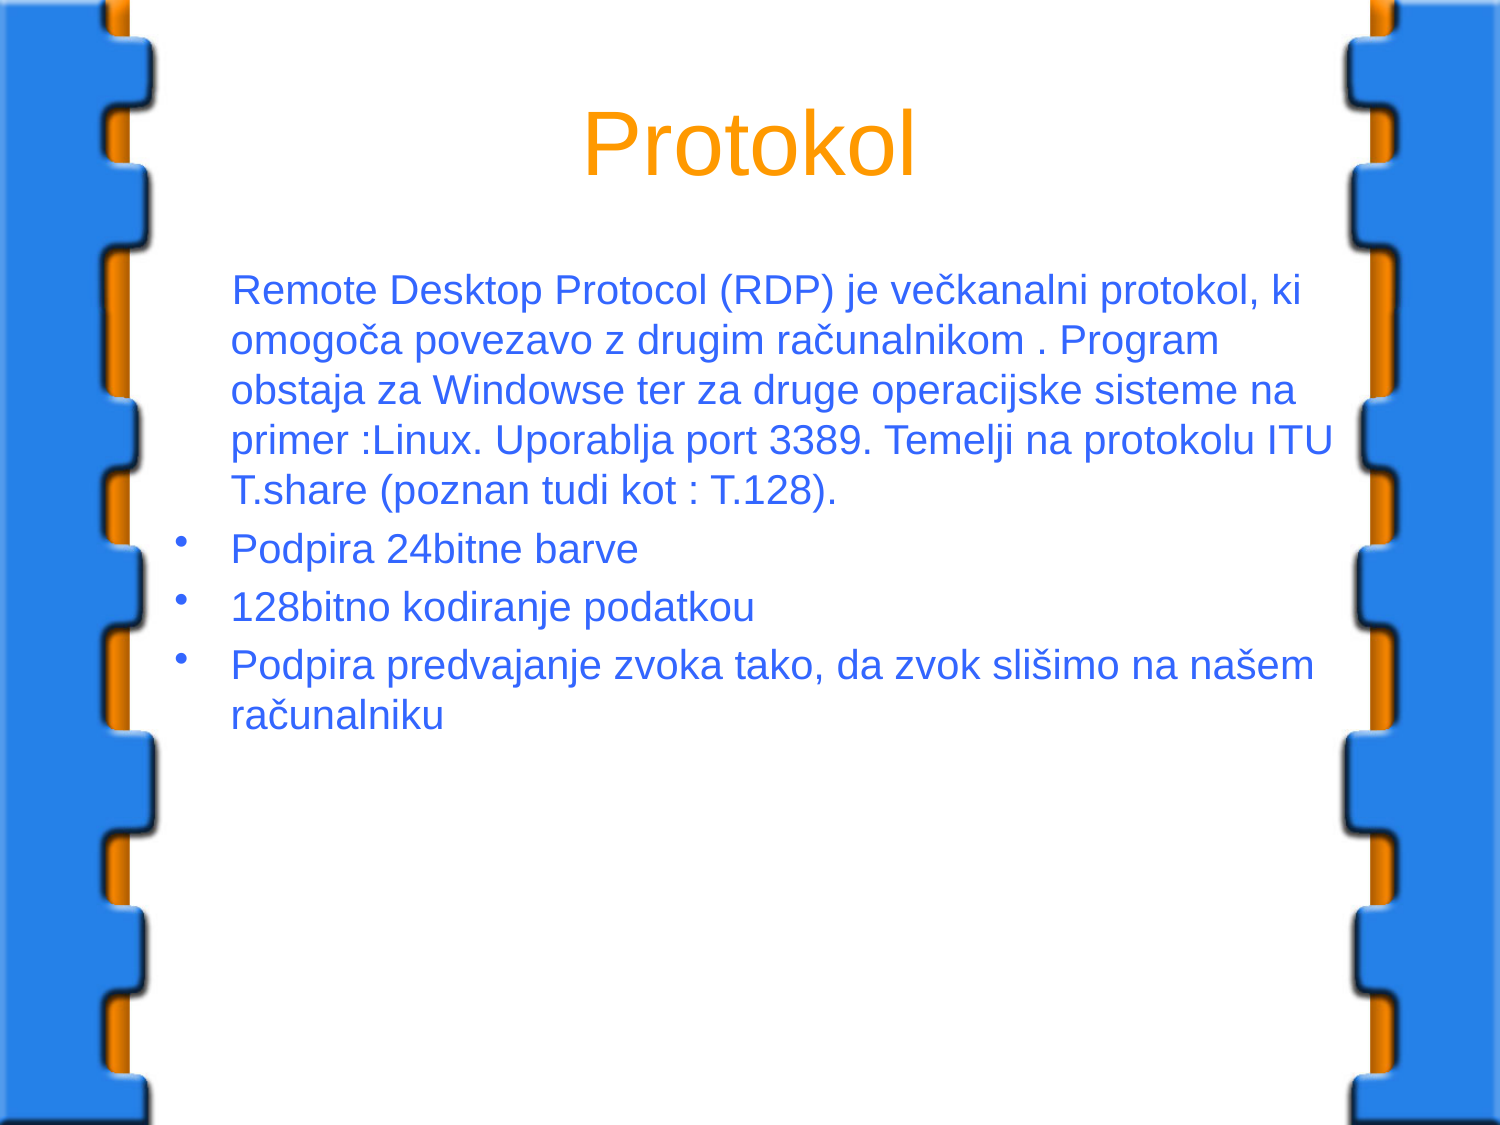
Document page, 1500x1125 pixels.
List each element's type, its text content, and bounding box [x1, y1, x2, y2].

picture [0, 0, 220, 1125]
list Remote Desktop Protocol (RDP) je večkanalni protokol, ki omogoča povezavo z drugim računalnikom . Program obstaja za Windowse ter za druge operacijske sisteme na primer :Linux. Uporablja port 3389. Temelji na protokolu ITU T.share (poznan tudi kot : T.128). Podpira 24bitne barve 128bitno kodiranje podatkou Podpira predvajanje zvoka tako, da zvok slišimo na našem računalniku [159, 255, 1365, 998]
title Protokol [159, 45, 1341, 233]
picture [1280, 0, 1500, 1125]
